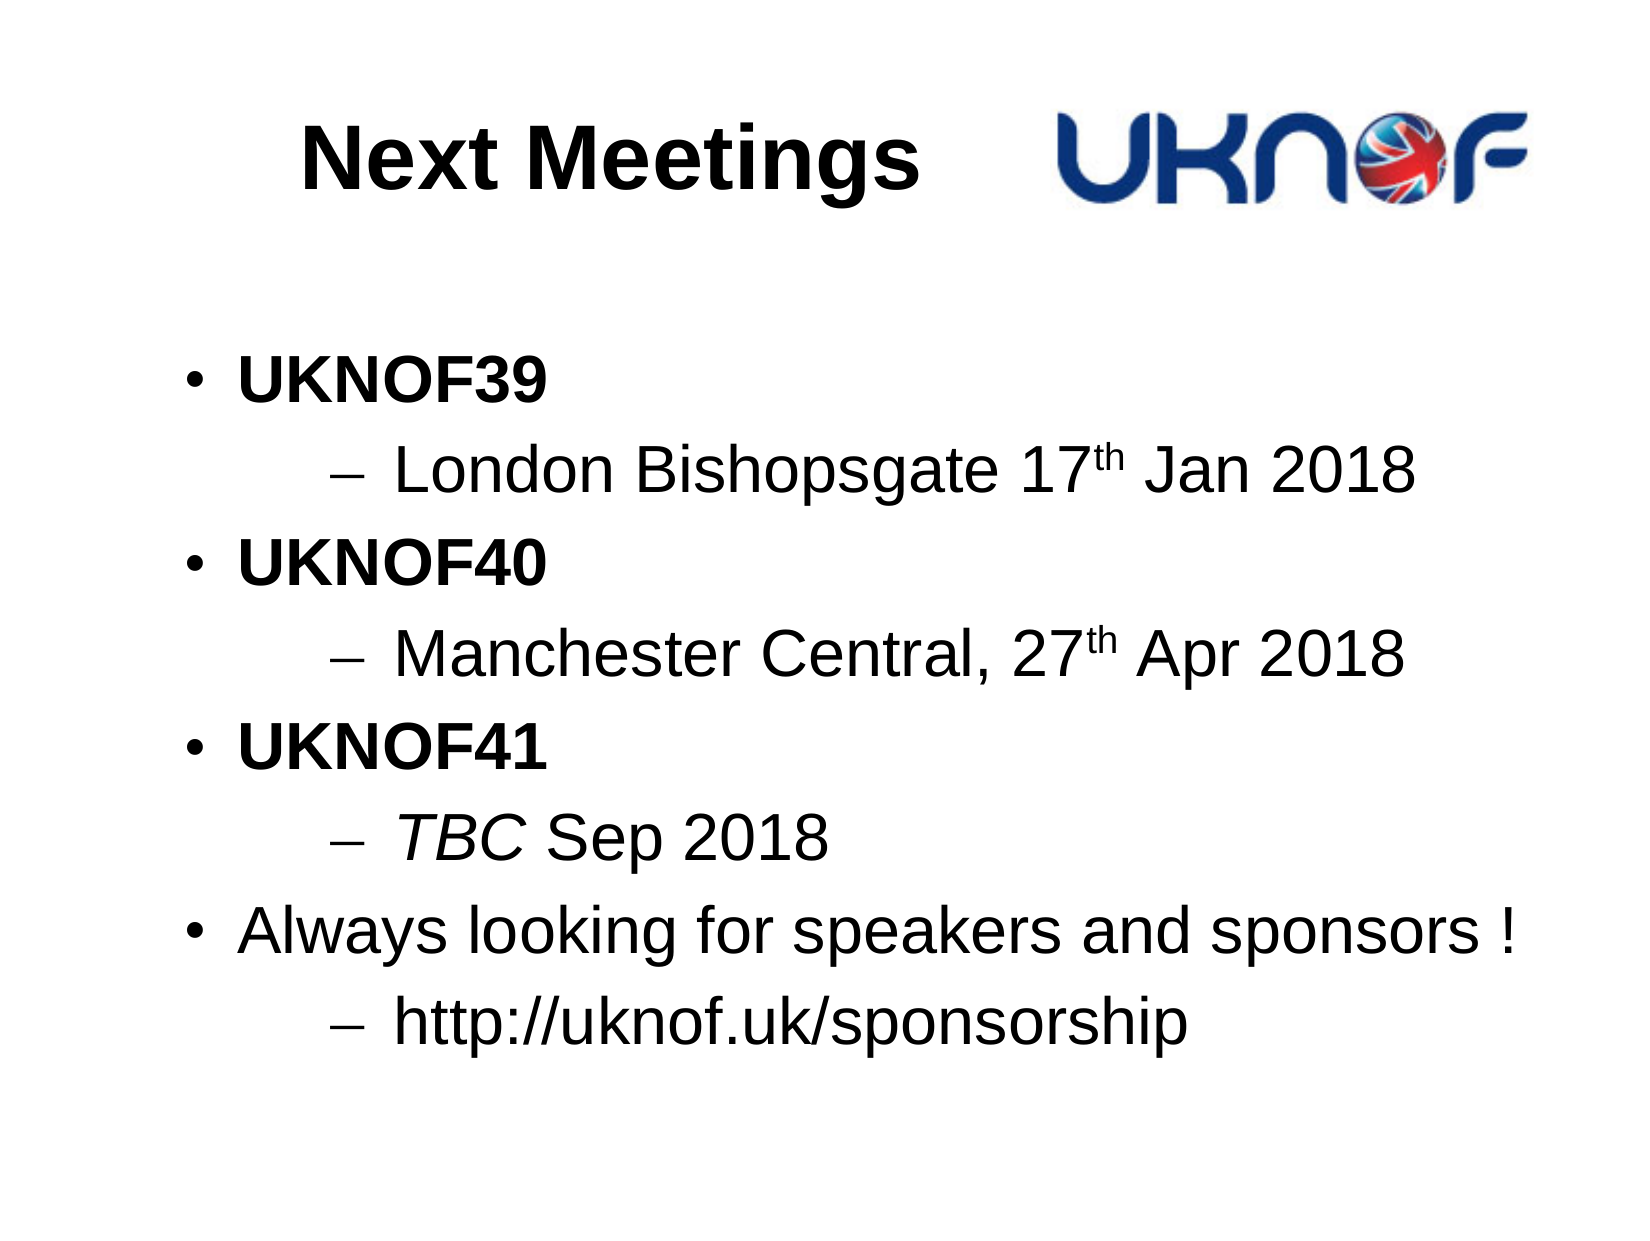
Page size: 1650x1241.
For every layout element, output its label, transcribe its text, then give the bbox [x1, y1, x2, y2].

title Next Meetings [123, 55, 1100, 262]
picture [1100, 93, 1536, 225]
list UKNOF39 London Bishopsgate 17th Jan 2018 UKNOF40 Manchester Central, 27th Apr 2018 UKNOF41 TBC Sep 2018 Always looking for speakers and sponsors ! http://uknof.uk/sponsorship [123, 341, 1526, 1170]
